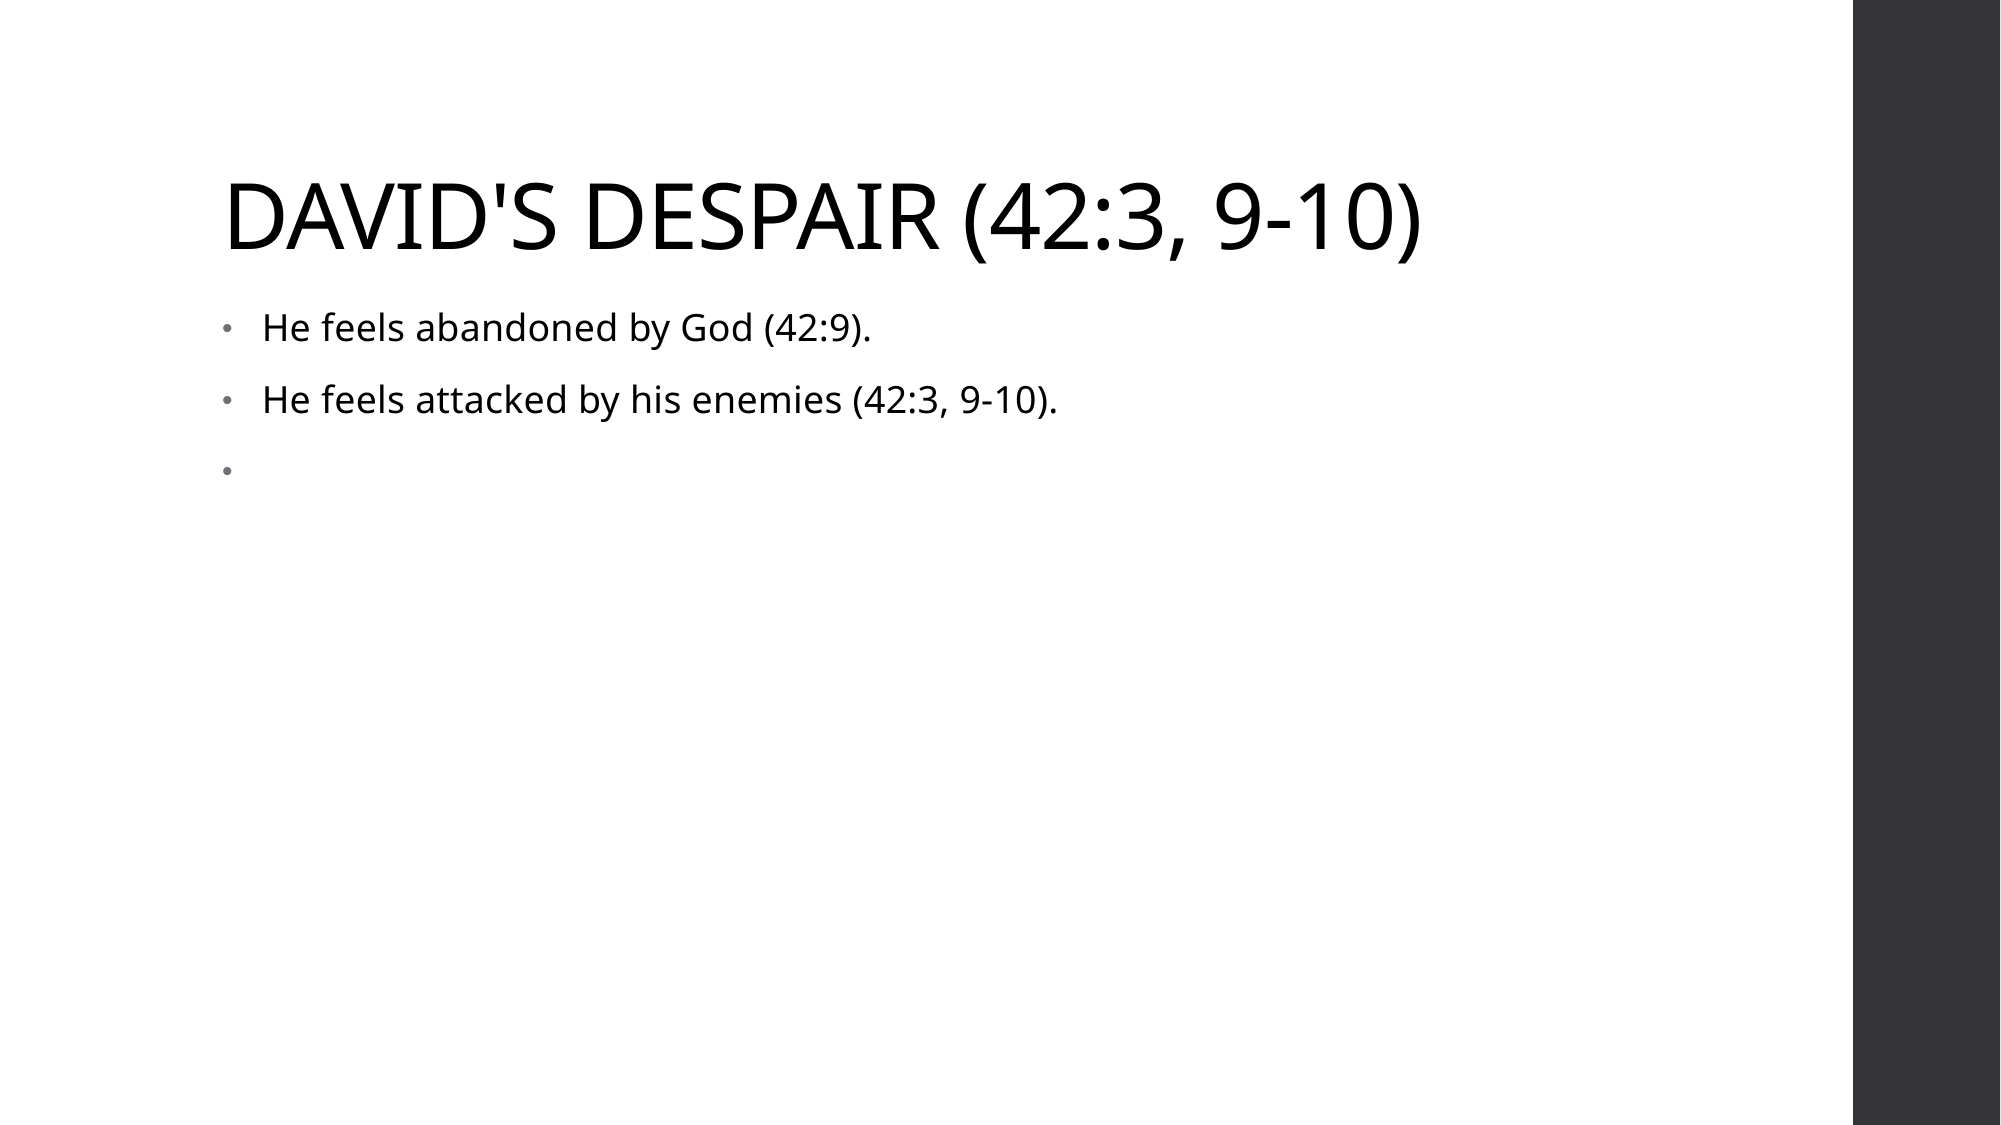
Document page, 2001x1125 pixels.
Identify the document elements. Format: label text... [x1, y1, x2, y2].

list He feels abandoned by God (42:9). He feels attacked by his enemies (42:3, 9-10). [206, 299, 1617, 1014]
title DAVID'S DESPAIR (42:3, 9-10) [206, 60, 1797, 278]
